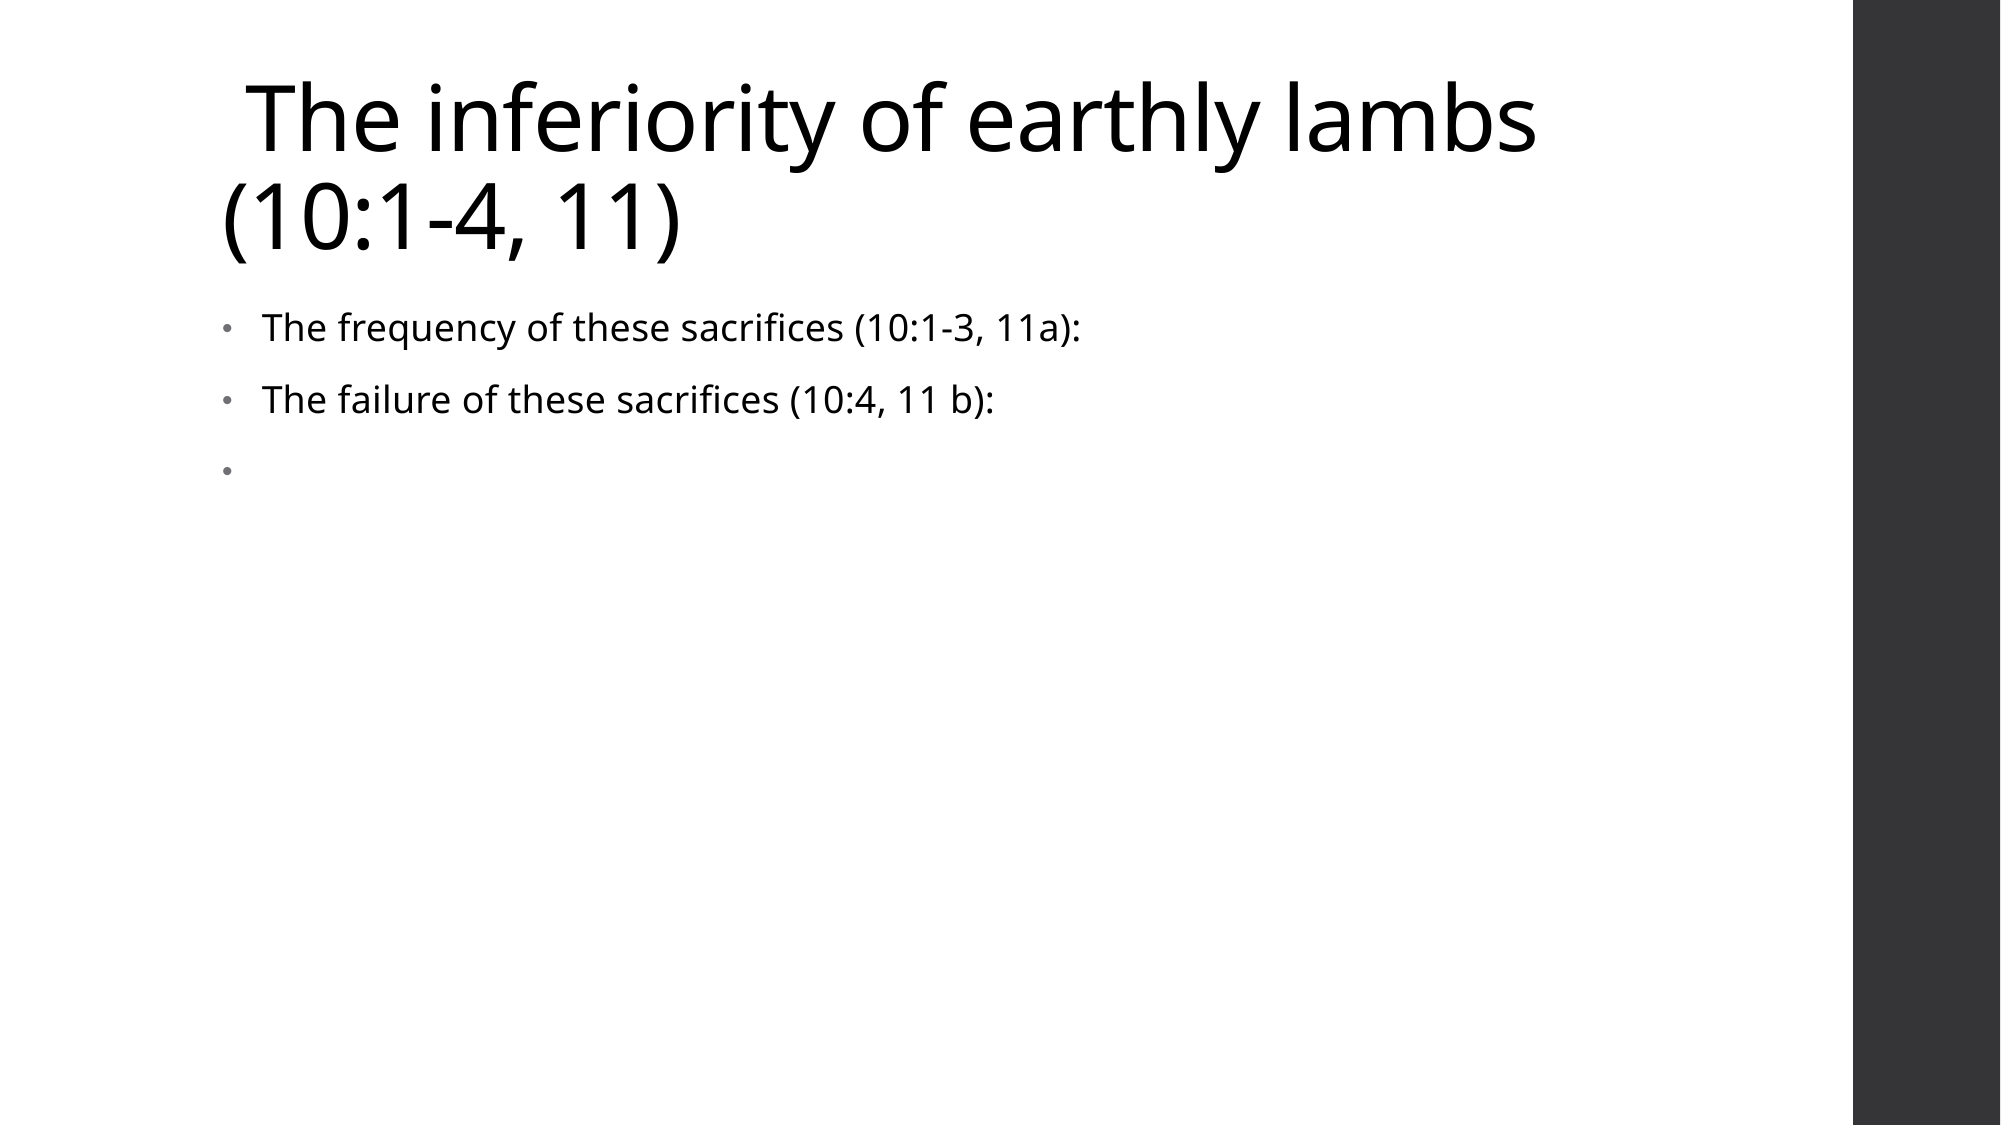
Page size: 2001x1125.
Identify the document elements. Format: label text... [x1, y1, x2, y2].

title The inferiority of earthly lambs (10:1-4, 11) [206, 60, 1797, 278]
list The frequency of these sacrifices (10:1-3, 11a): The failure of these sacrifices (10:4, 11 b): [206, 299, 1617, 1014]
